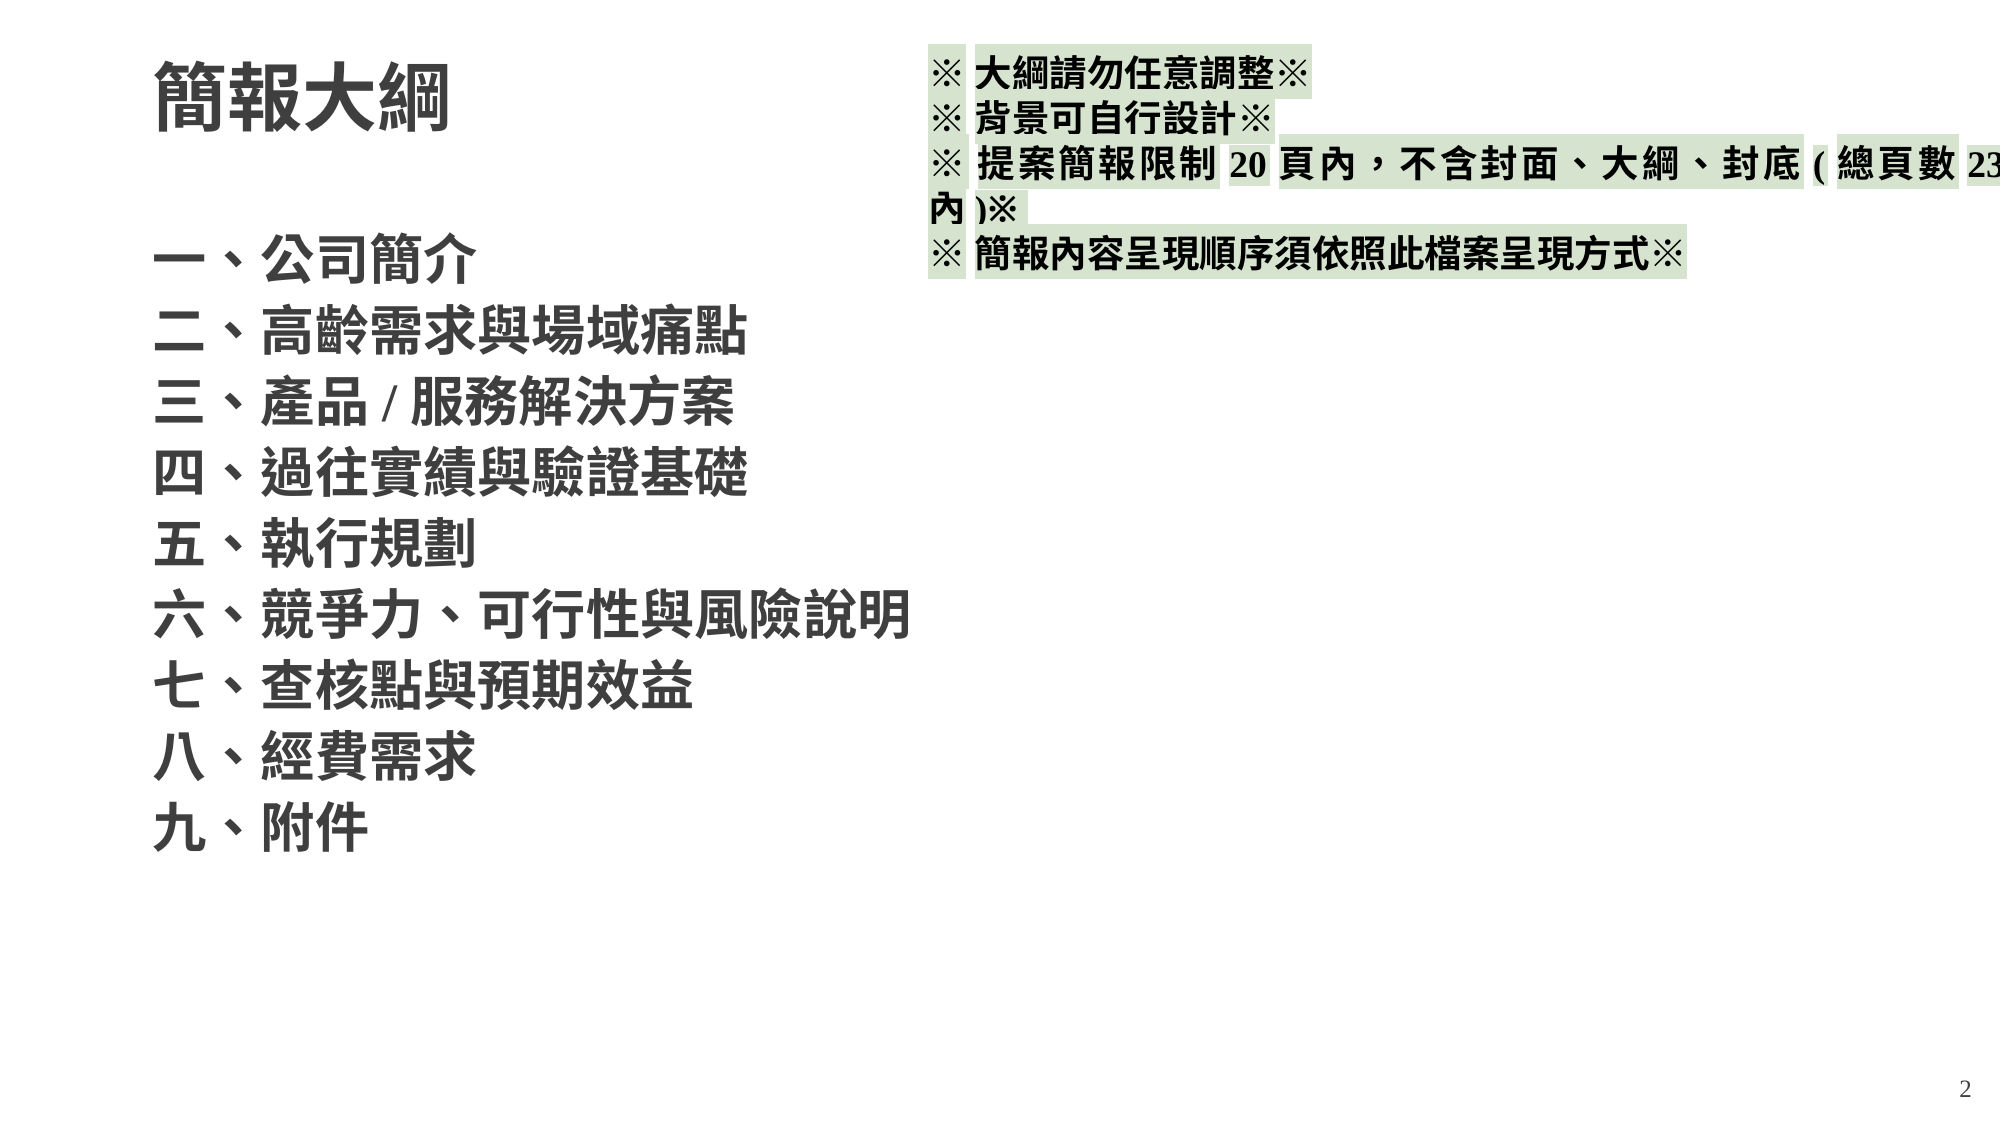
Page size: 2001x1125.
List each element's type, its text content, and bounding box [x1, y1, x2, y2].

title 簡報大綱 [137, 49, 1863, 153]
text_box ※大綱請勿任意調整※ ※背景可自行設計※ ※提案簡報限制20頁內，不含封面、大綱、封底(總頁數23頁內)※ ※簡報內容呈現順序須依照此檔案呈現方式※ [843, 42, 2000, 240]
list 一、公司簡介 二、高齡需求與場域痛點 三、產品/服務解決方案 四、過往實績與驗證基礎 五、執行規劃 六、競爭力、可行性與風險說明 七、查核點與預期效益 八、經費需求 九、附件 [137, 224, 1863, 984]
text_box 2 [1931, 1062, 2000, 1113]
